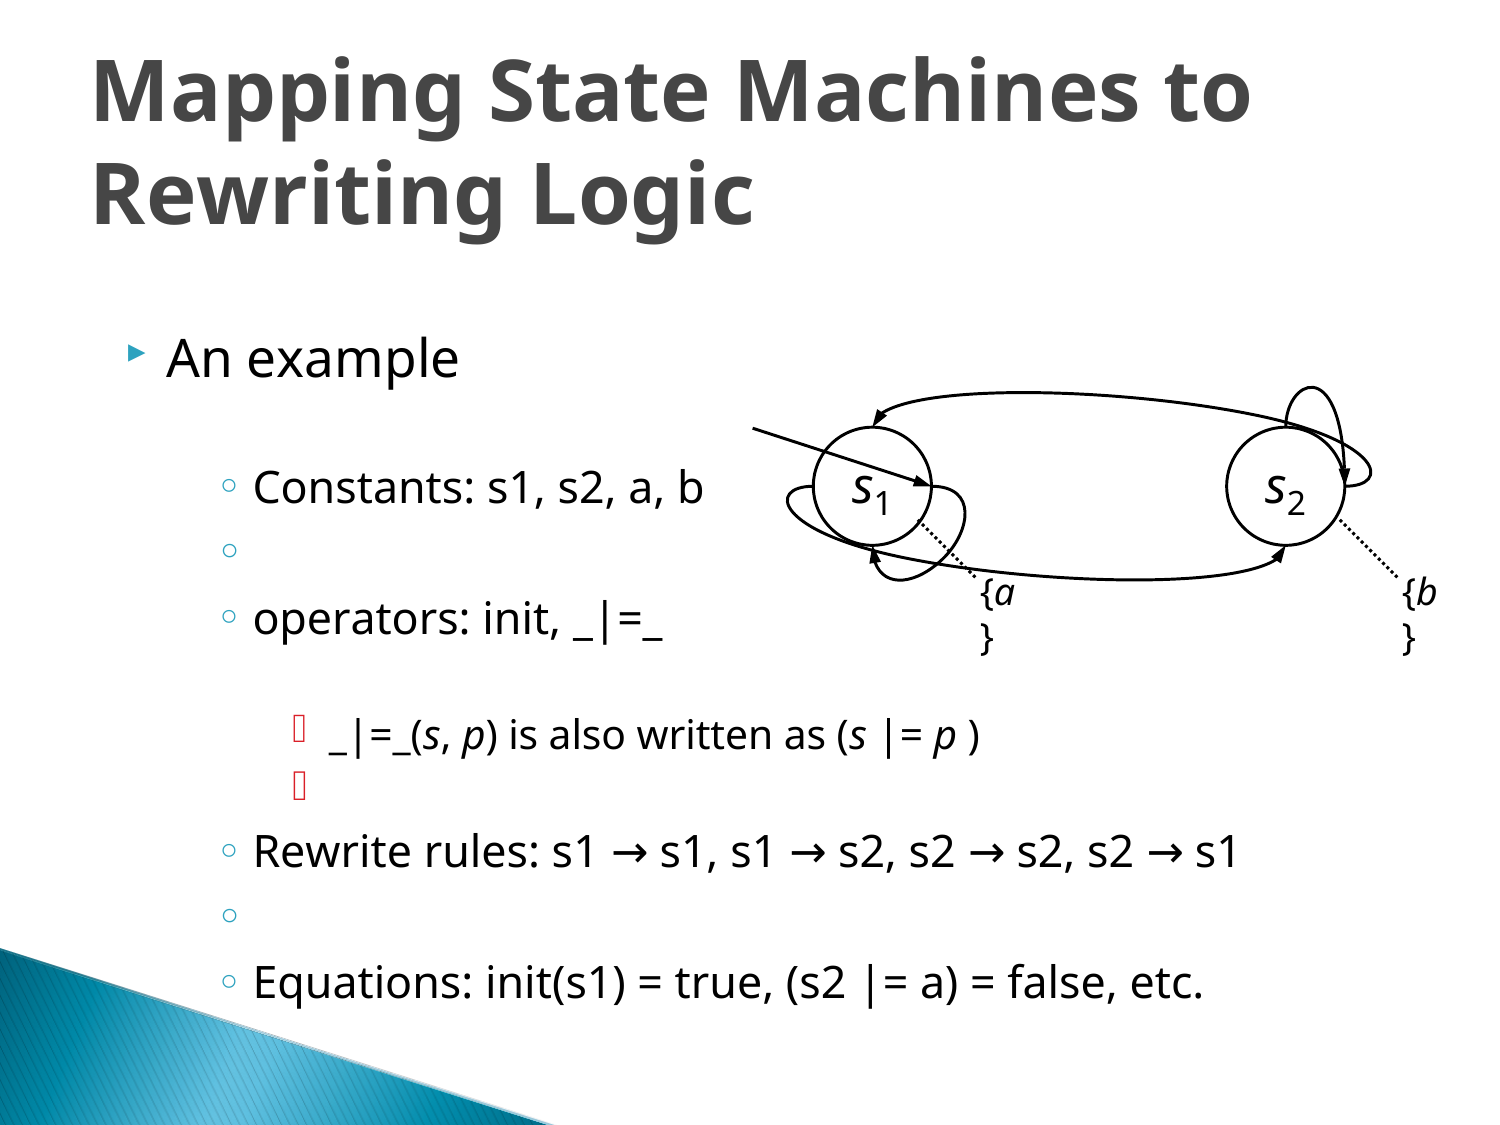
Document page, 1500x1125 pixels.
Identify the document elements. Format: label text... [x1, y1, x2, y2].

text_box s1 [825, 427, 932, 485]
text_box {a } [964, 560, 1051, 621]
list An example Constants: s1, s2, a, b operators: init, _|=_ _|=_(s, p) is also written as (s |= p ) Rewrite rules: s1 → s1, s1 → s2, s2 → s2, s2 → s1 Equations: init(s1) = true, (s2 |= a) = false, etc. [75, 242, 1426, 1018]
text_box s2 [1226, 427, 1345, 546]
title Mapping State Machines to Rewriting Logic [75, 28, 1426, 242]
text_box s1 [813, 453, 932, 546]
text_box {b } [1387, 560, 1473, 621]
